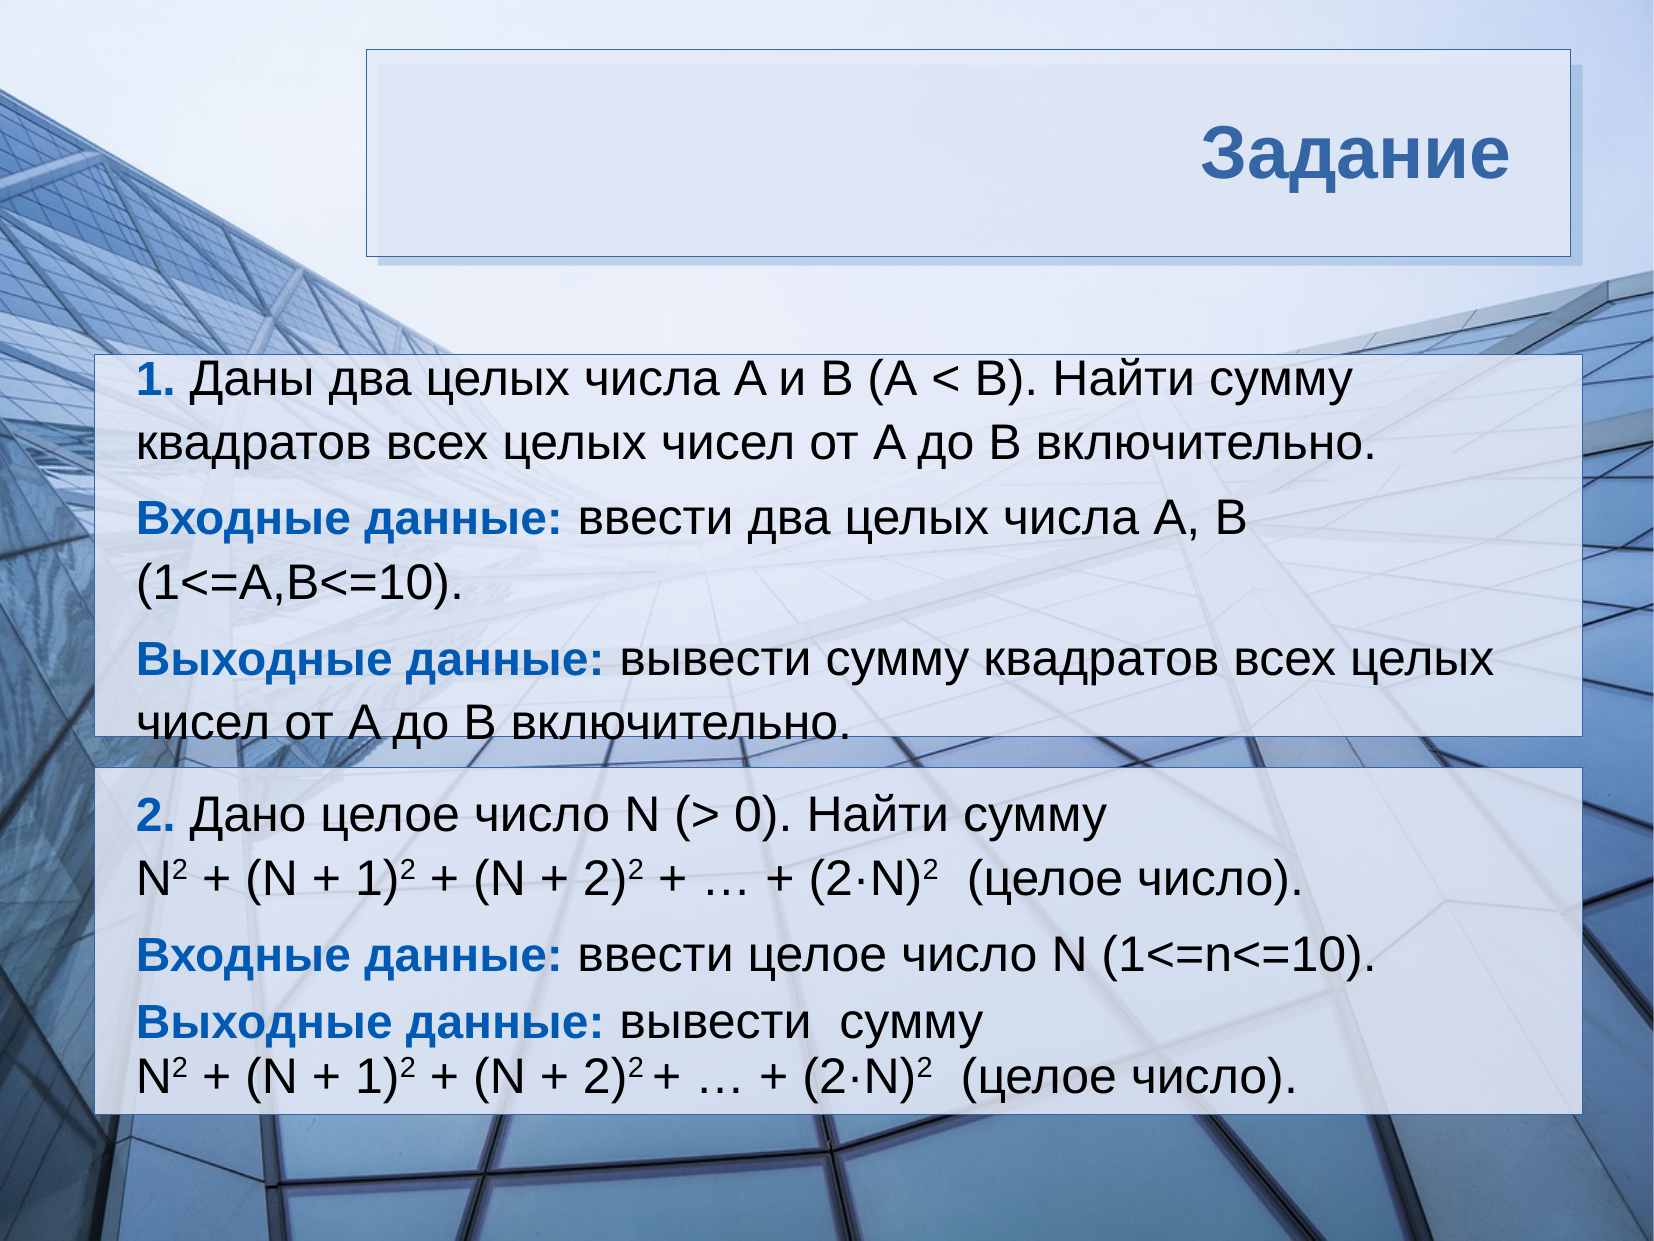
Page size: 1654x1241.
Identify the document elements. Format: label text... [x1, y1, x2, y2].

text_box 1. Даны два целых числа A и B (A < B). Найти сумму квадратов всех целых чисел от A до B включительно. Входные данные: ввести два целых числа A, B (1<=A,B<=10). Выходные данные: вывести сумму квадратов всех целых чисел от A до B включительно. [94, 354, 1583, 737]
picture [0, 0, 1654, 1241]
text_box 2. Дано целое число N (> 0). Найти сумму N2 + (N + 1)2 + (N + 2)2 + … + (2·N)2 (целое число). Входные данные: ввести целое число N (1<=n<=10). Выходные данные: вывести сумму N2 + (N + 1)2 + (N + 2)2 + … + (2·N)2 (целое число). [94, 767, 1583, 1115]
title Задание [366, 49, 1571, 257]
text_box [377, 64, 1583, 266]
